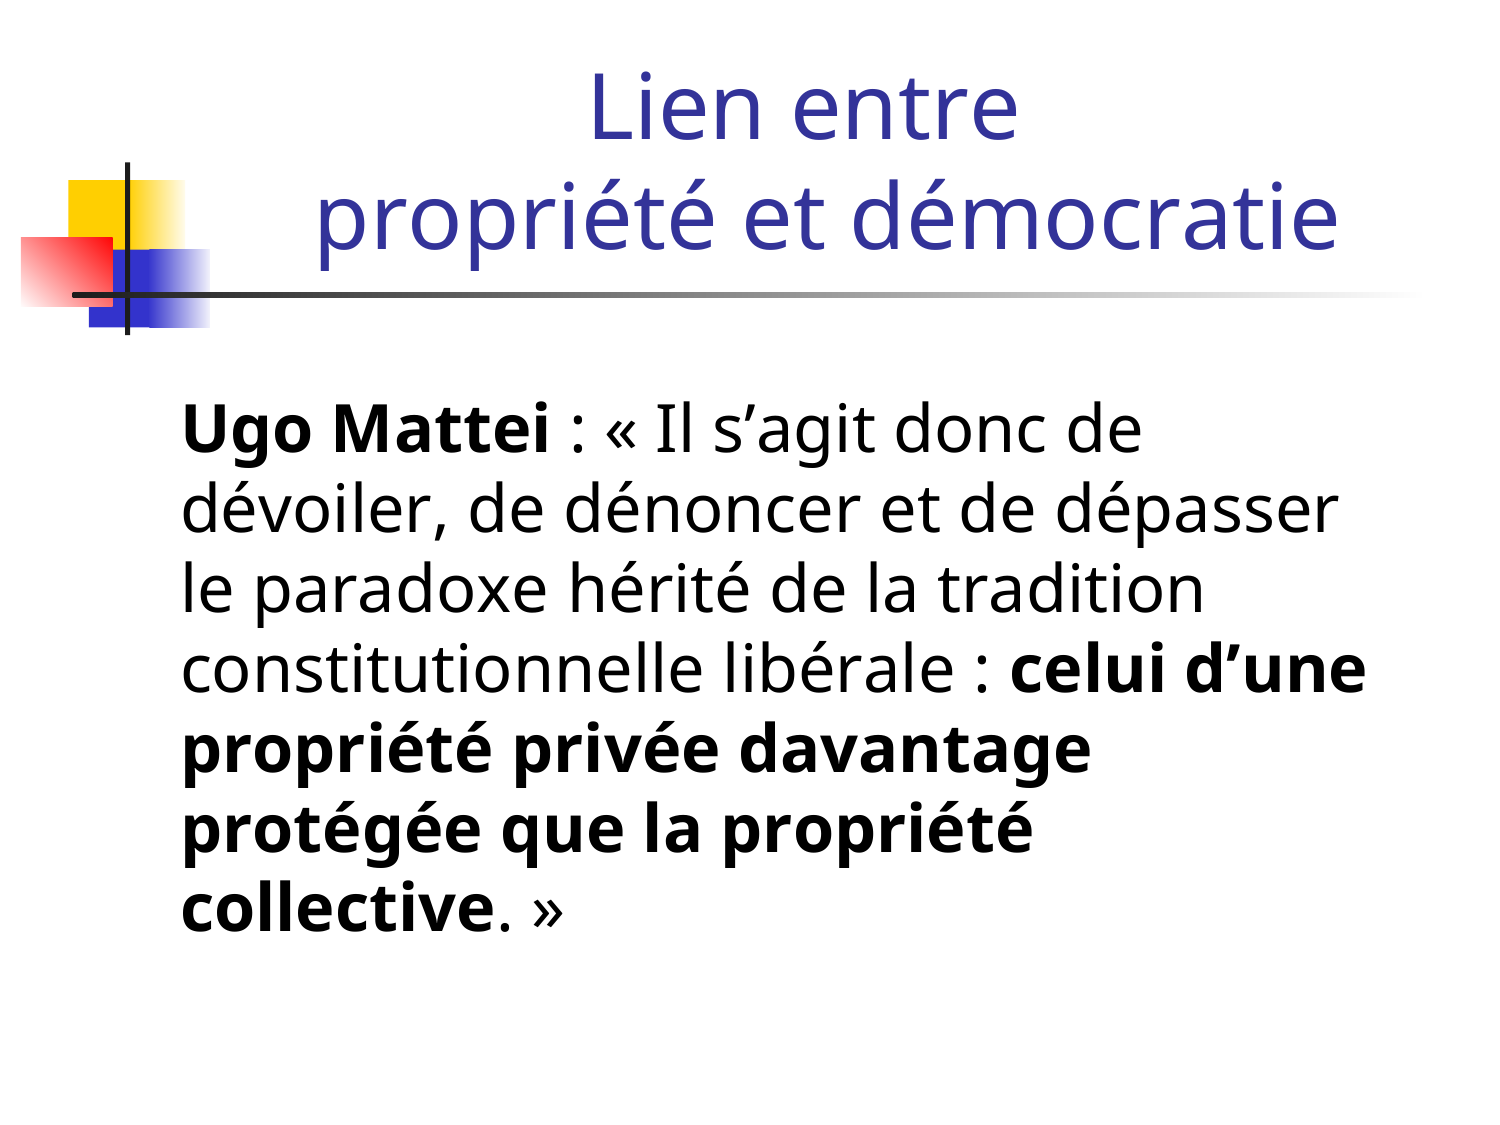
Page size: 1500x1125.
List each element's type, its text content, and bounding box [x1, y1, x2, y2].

text_box Lien entre propriété et démocratie [188, 35, 1468, 276]
text_box Ugo Mattei : « Il s’agit donc de dévoiler, de dénoncer et de dépasser le paradoxe hérité de la tradition constitutionnelle libérale : celui d’une propriété privée davantage protégée que la propriété collective. » [165, 377, 1403, 953]
